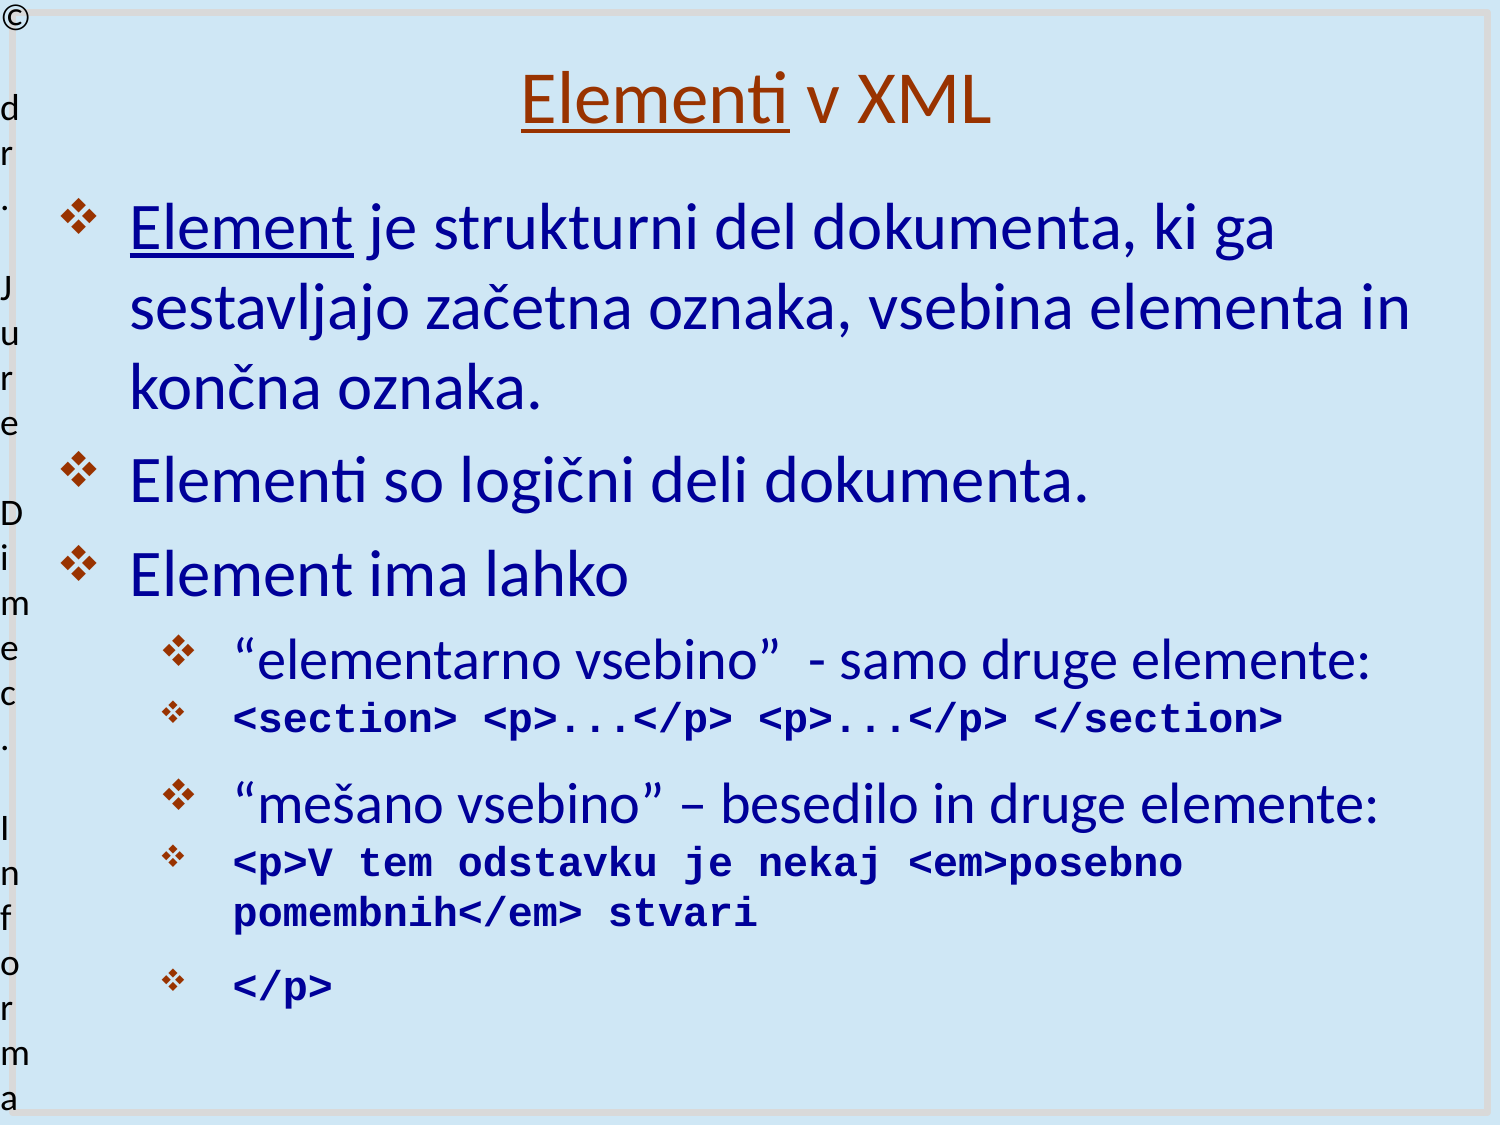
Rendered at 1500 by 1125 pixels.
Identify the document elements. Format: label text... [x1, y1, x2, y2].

list Element je strukturni del dokumenta, ki ga sestavljajo začetna oznaka, vsebina elementa in končna oznaka. Elementi so logični deli dokumenta. Element ima lahko “elementarno vsebino” - samo druge elemente: <section> <p>...</p> <p>...</p> </section> “mešano vsebino” – besedilo in druge elemente: <p>V tem odstavku je nekaj <em>posebno pomembnih</em> stvari </p> [41, 174, 1471, 1075]
title Elementi v XML [37, 37, 1475, 150]
